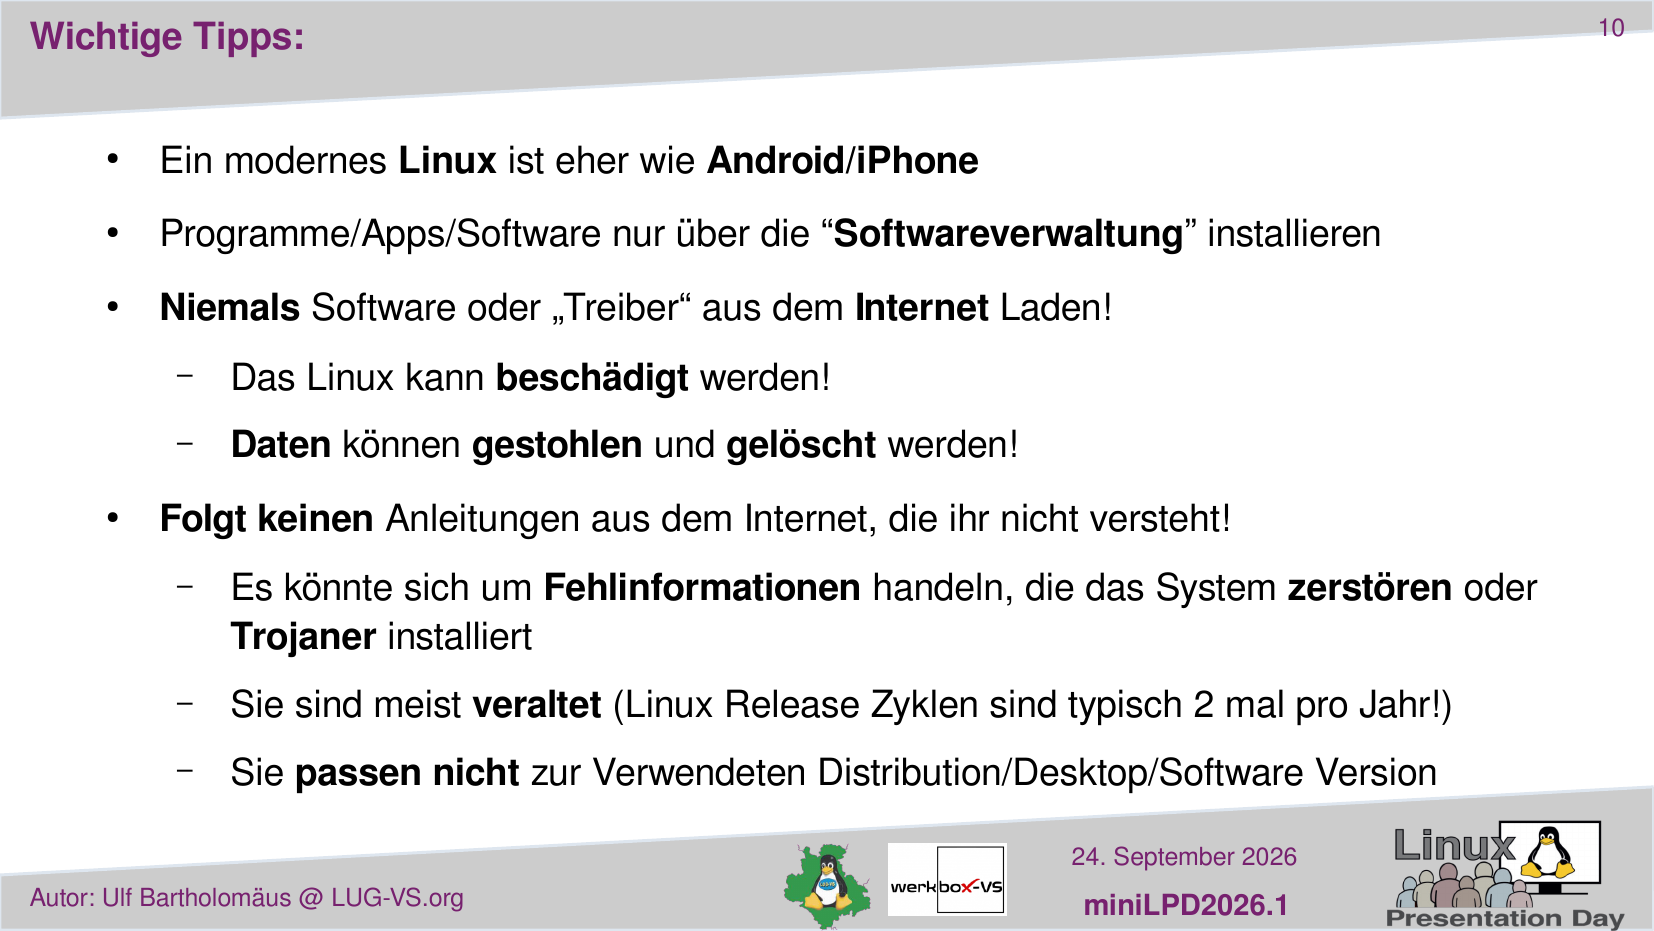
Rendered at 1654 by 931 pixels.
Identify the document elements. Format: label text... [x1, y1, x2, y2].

picture [1387, 820, 1625, 931]
picture [781, 841, 873, 931]
picture [888, 843, 1007, 916]
title Wichtige Tipps: [29, 11, 1211, 101]
list Ein modernes Linux ist eher wie Android/iPhone Programme/Apps/Software nur über die “Softwareverwaltung” installieren Niemals Software oder „Treiber“ aus dem Internet Laden! Das Linux kann beschädigt werden! Daten können gestohlen und gelöscht werden! Folgt keinen Anleitungen aus dem Internet, die ihr nicht versteht! Es könnte sich um Fehlinformationen handeln, die das System zerstören oder Trojaner installiert Sie sind meist veraltet (Linux Release Zyklen sind typisch 2 mal pro Jahr!) Sie passen nicht zur Verwendeten Distribution/Desktop/Software Version [88, 135, 1565, 798]
